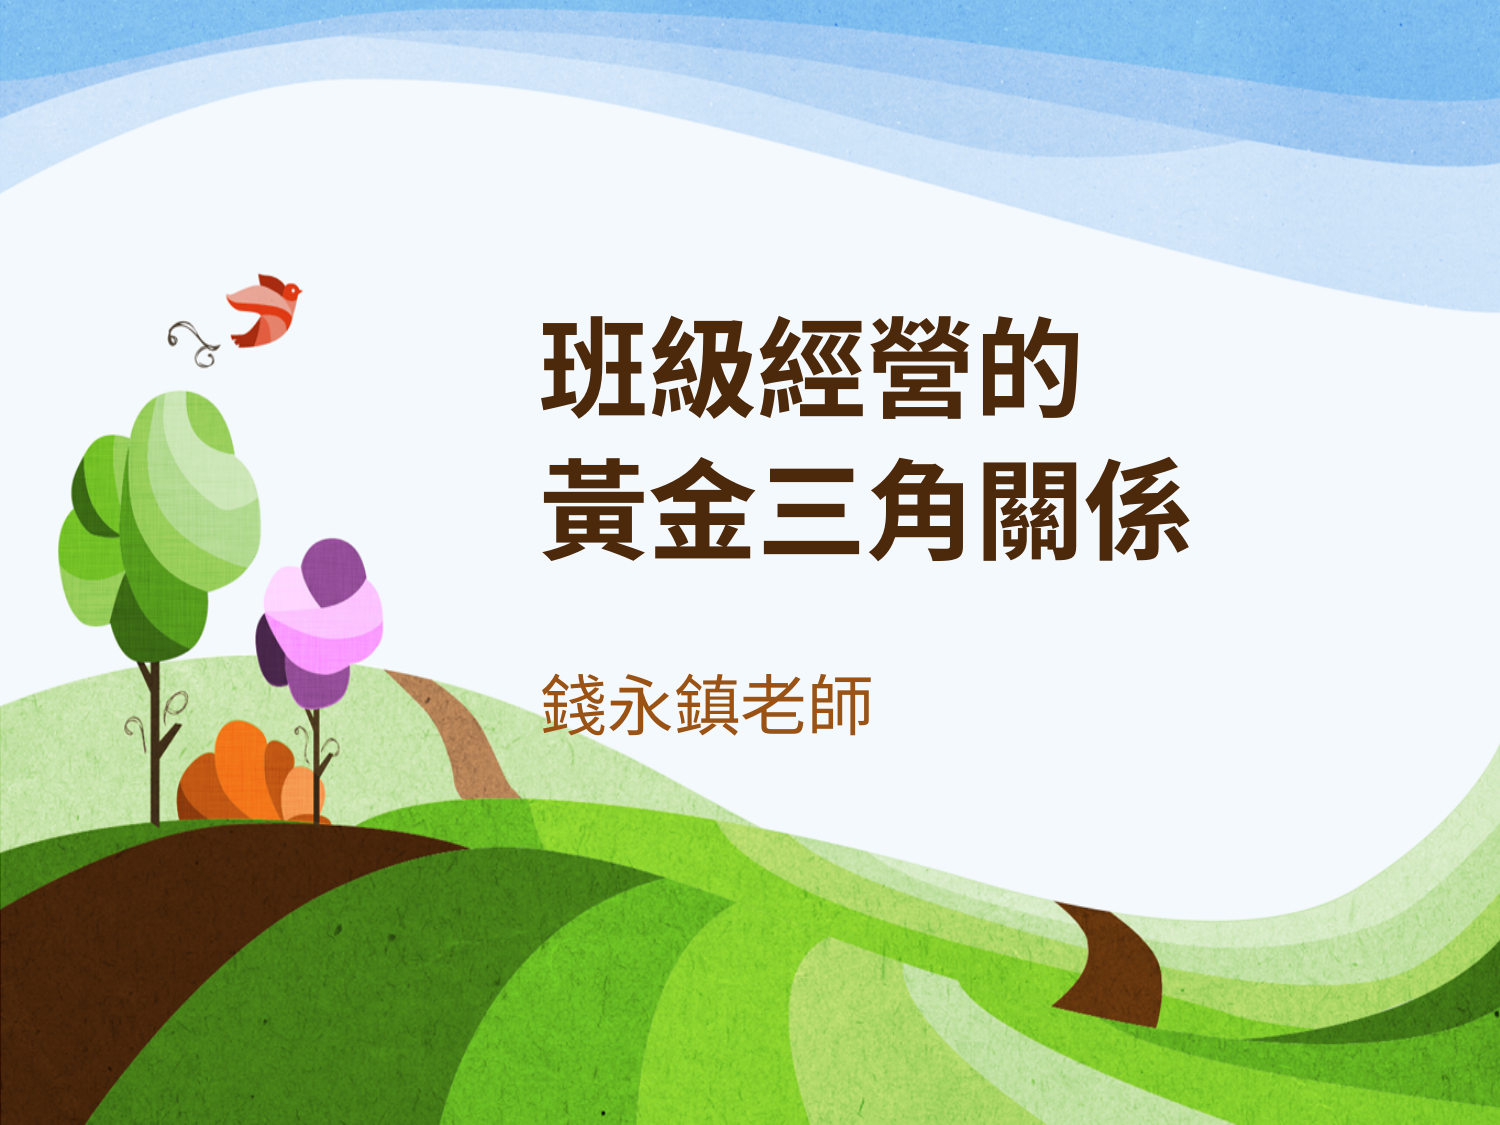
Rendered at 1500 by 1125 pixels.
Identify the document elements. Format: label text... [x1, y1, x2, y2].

subtitle 錢永鎮老師 [525, 645, 1370, 796]
title 班級經營的 黃金三角關係 [524, 287, 1369, 588]
